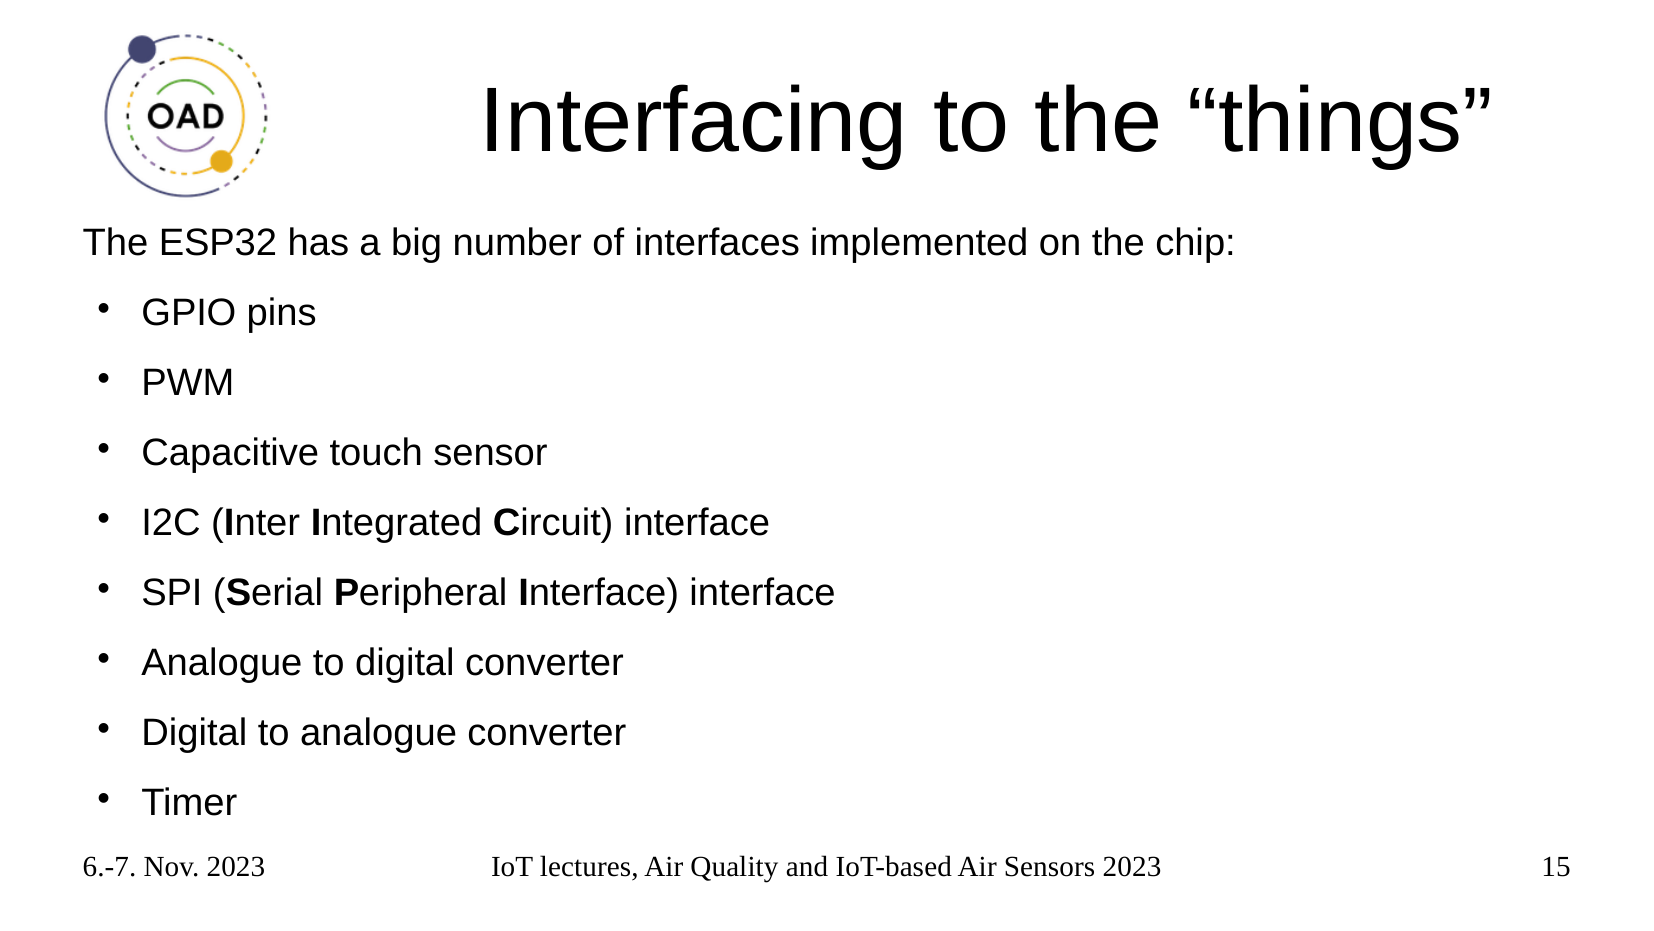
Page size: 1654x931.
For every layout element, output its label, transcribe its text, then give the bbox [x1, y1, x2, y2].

list The ESP32 has a big number of interfaces implemented on the chip: GPIO pins PWM Capacitive touch sensor I2C (Inter Integrated Circuit) interface SPI (Serial Peripheral Interface) interface Analogue to digital converter Digital to analogue converter Timer [82, 217, 1571, 827]
picture [64, 20, 302, 218]
title Interfacing to the “things” [403, 37, 1571, 193]
